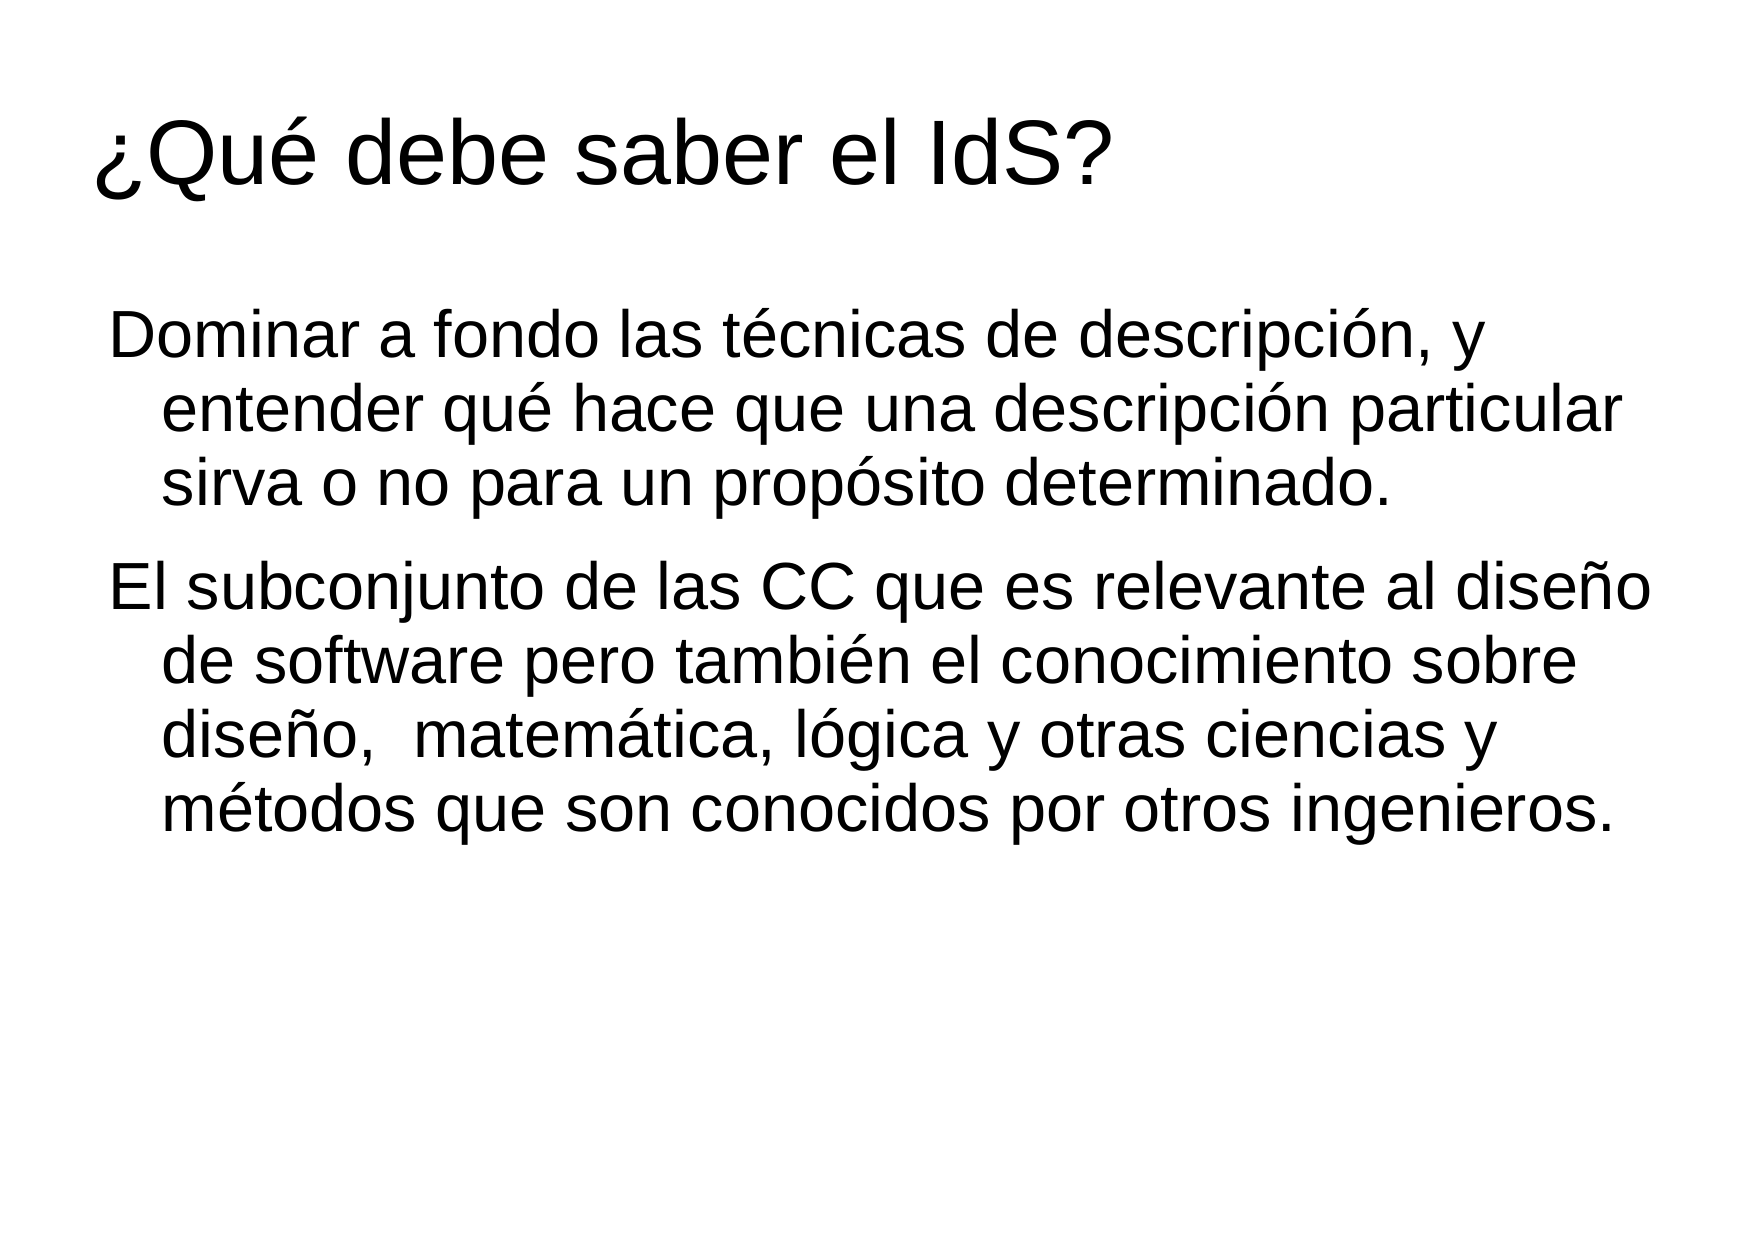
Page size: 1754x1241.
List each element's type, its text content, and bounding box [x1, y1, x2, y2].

title ¿Qué debe saber el IdS? [87, 49, 1667, 257]
list Dominar a fondo las técnicas de descripción, y entender qué hace que una descripción particular sirva o no para un propósito determinado. El subconjunto de las CC que es relevante al diseño de software pero también el conocimiento sobre diseño, matemática, lógica y otras ciencias y métodos que son conocidos por otros ingenieros. [87, 290, 1667, 1109]
